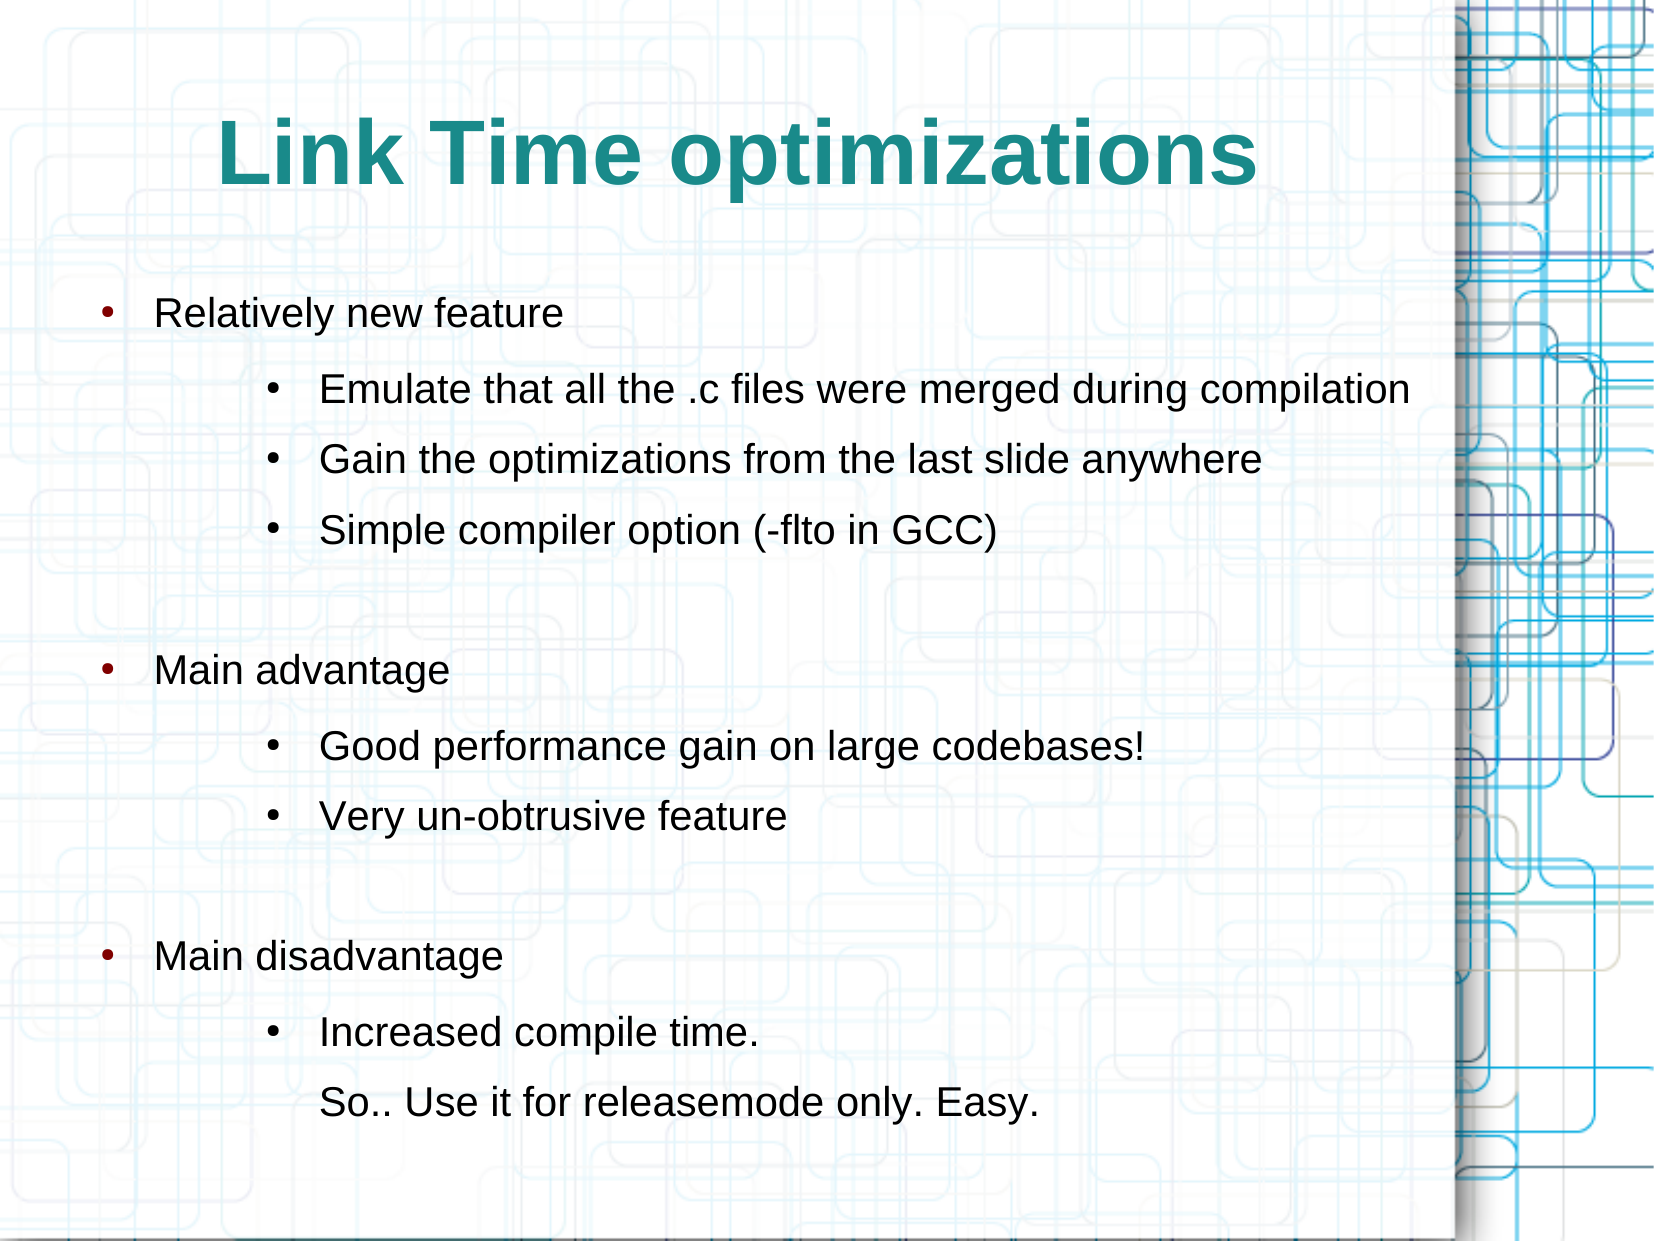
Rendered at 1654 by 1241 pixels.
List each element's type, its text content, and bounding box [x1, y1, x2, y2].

title Link Time optimizations [59, 49, 1418, 257]
picture [0, 0, 1654, 1241]
list Relatively new feature Emulate that all the .c files were merged during compilation Gain the optimizations from the last slide anywhere Simple compiler option (-flto in GCC) Main advantage Good performance gain on large codebases! Very un-obtrusive feature Main disadvantage Increased compile time. So.. Use it for releasemode only. Easy. [82, 290, 1418, 1126]
